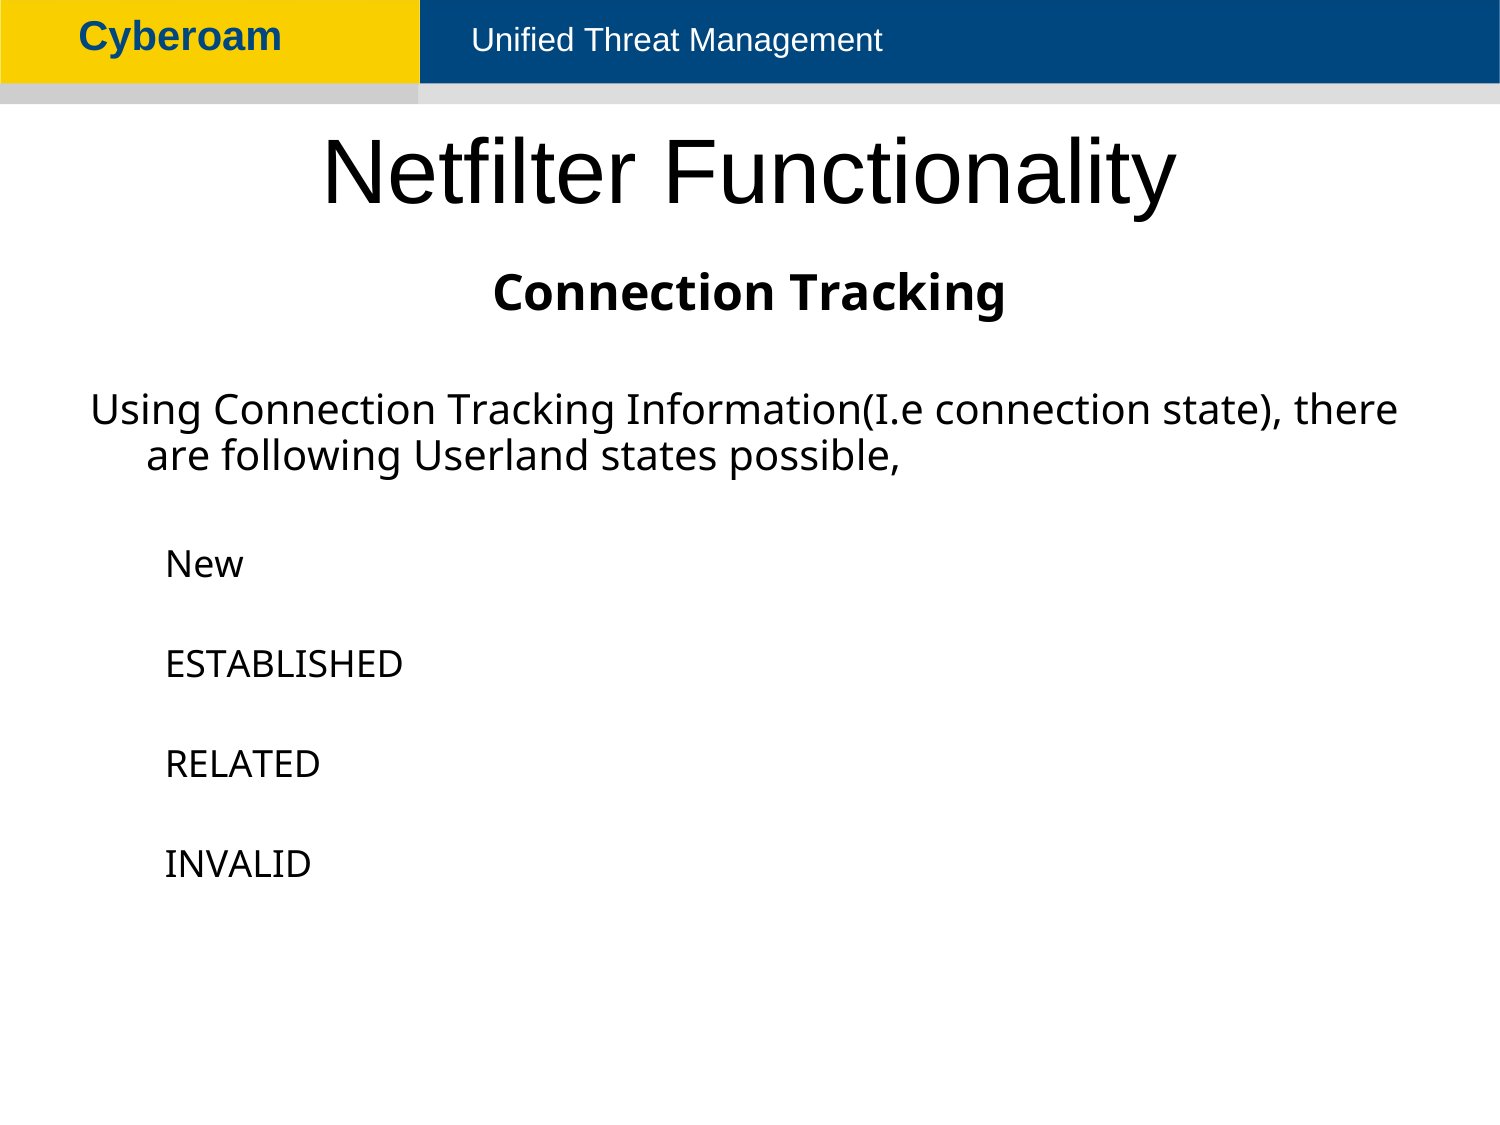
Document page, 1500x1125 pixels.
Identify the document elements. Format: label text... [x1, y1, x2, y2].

list Connection Tracking Using Connection Tracking Information(I.e connection state), there are following Userland states possible, New ESTABLISHED RELATED INVALID [75, 259, 1426, 1047]
picture [0, 0, 1500, 83]
title Netfilter Functionality [75, 112, 1426, 233]
